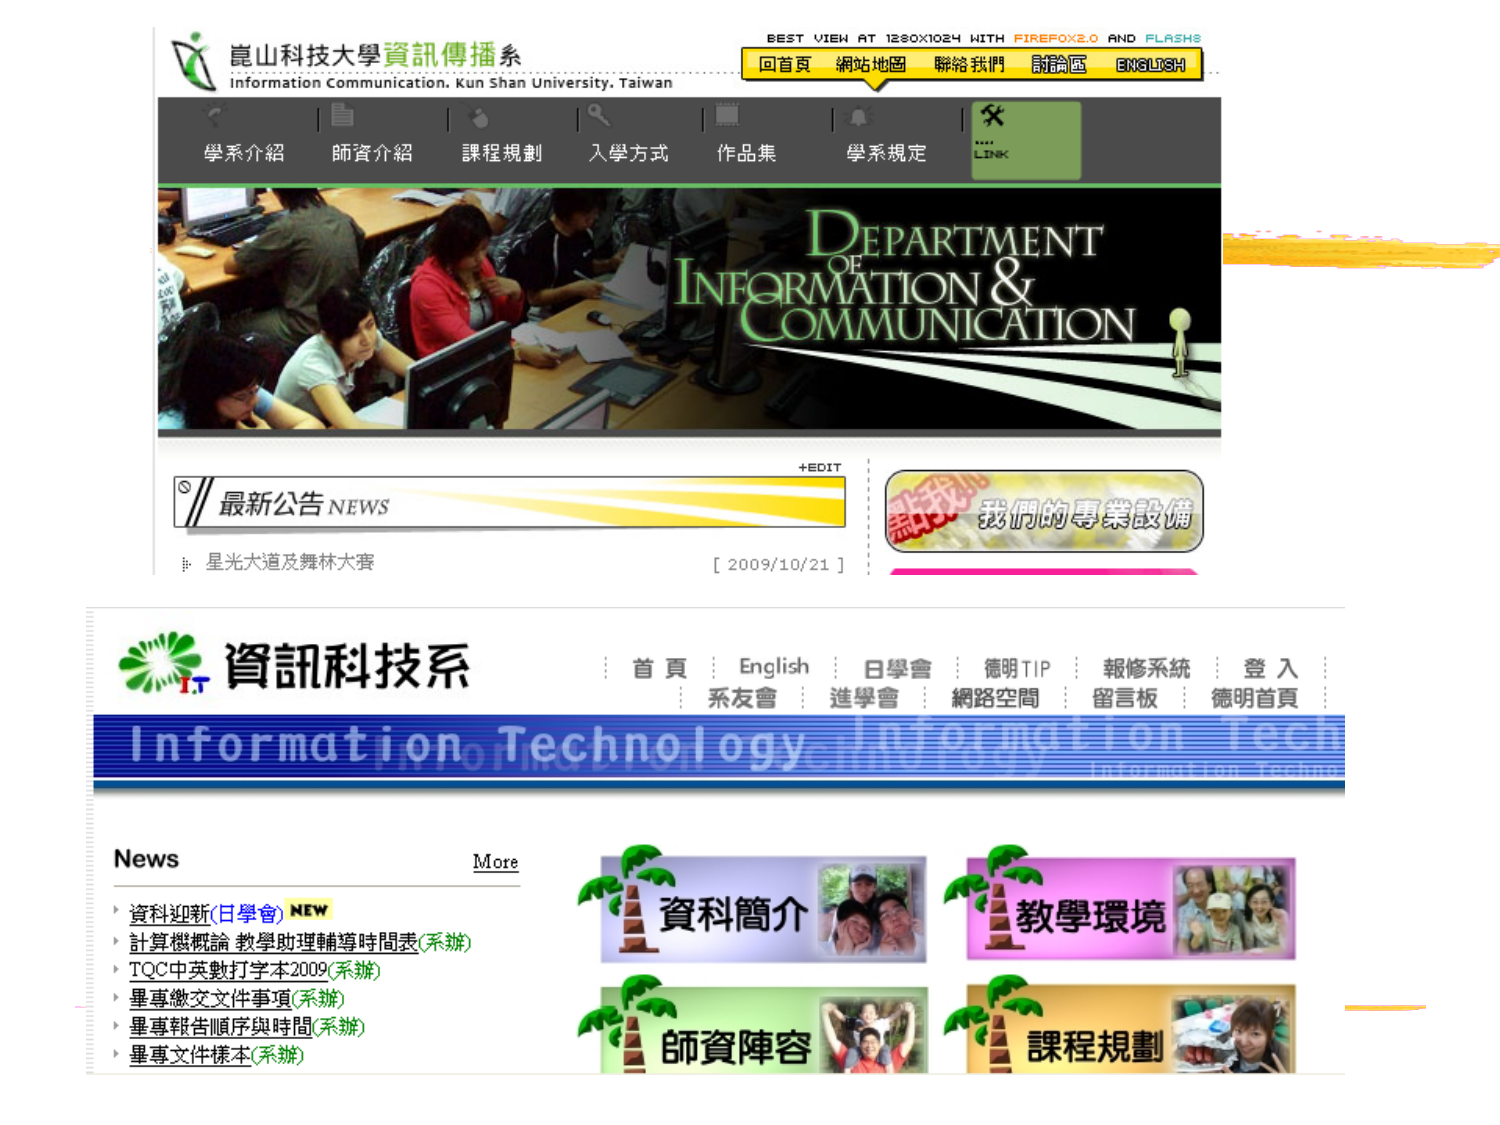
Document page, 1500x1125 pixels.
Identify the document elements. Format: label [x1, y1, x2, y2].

picture [75, 607, 1426, 1075]
picture [150, 27, 1500, 575]
